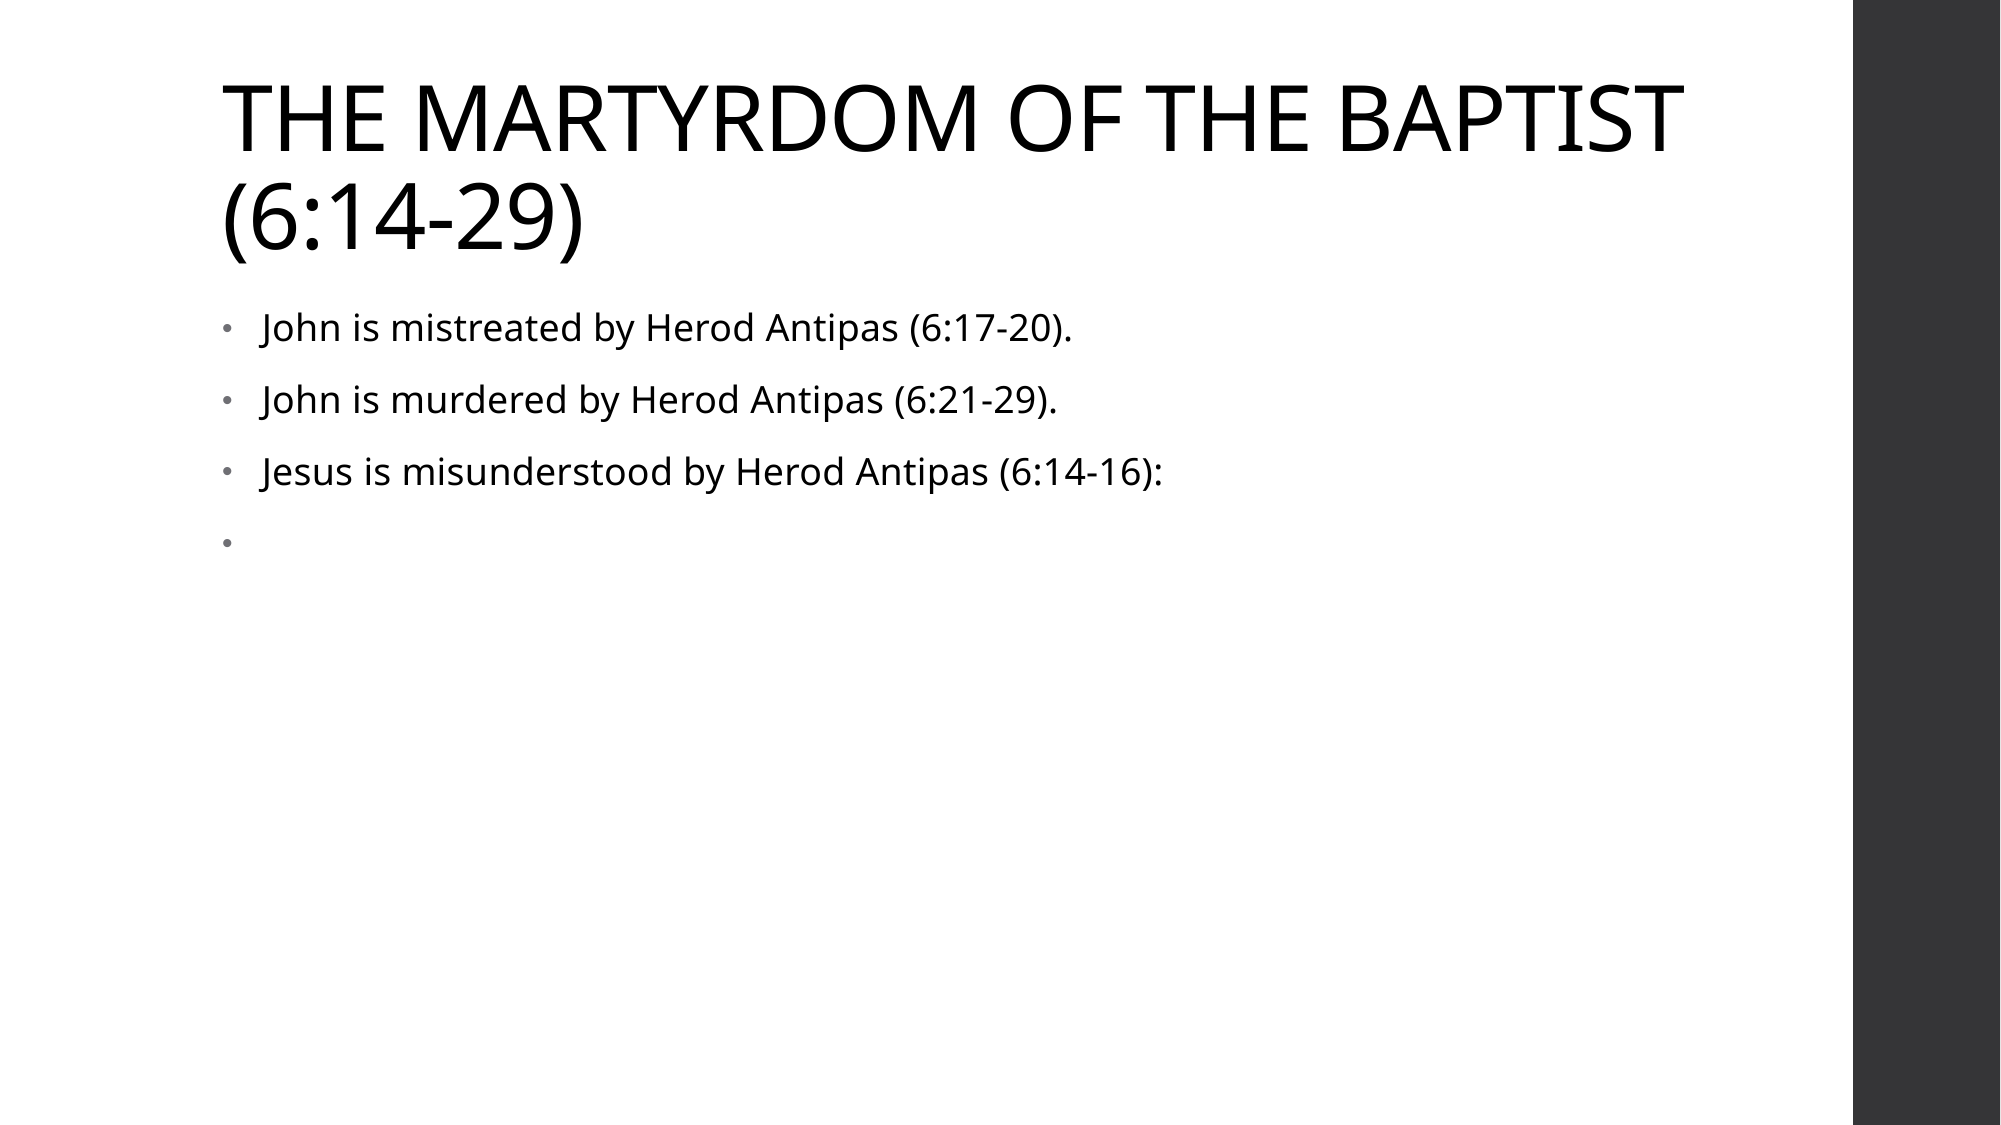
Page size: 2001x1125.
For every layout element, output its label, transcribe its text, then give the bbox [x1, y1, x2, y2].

title THE MARTYRDOM OF THE BAPTIST (6:14-29) [206, 60, 1797, 278]
list John is mistreated by Herod Antipas (6:17-20). John is murdered by Herod Antipas (6:21-29). Jesus is misunderstood by Herod Antipas (6:14-16): [206, 299, 1617, 1014]
